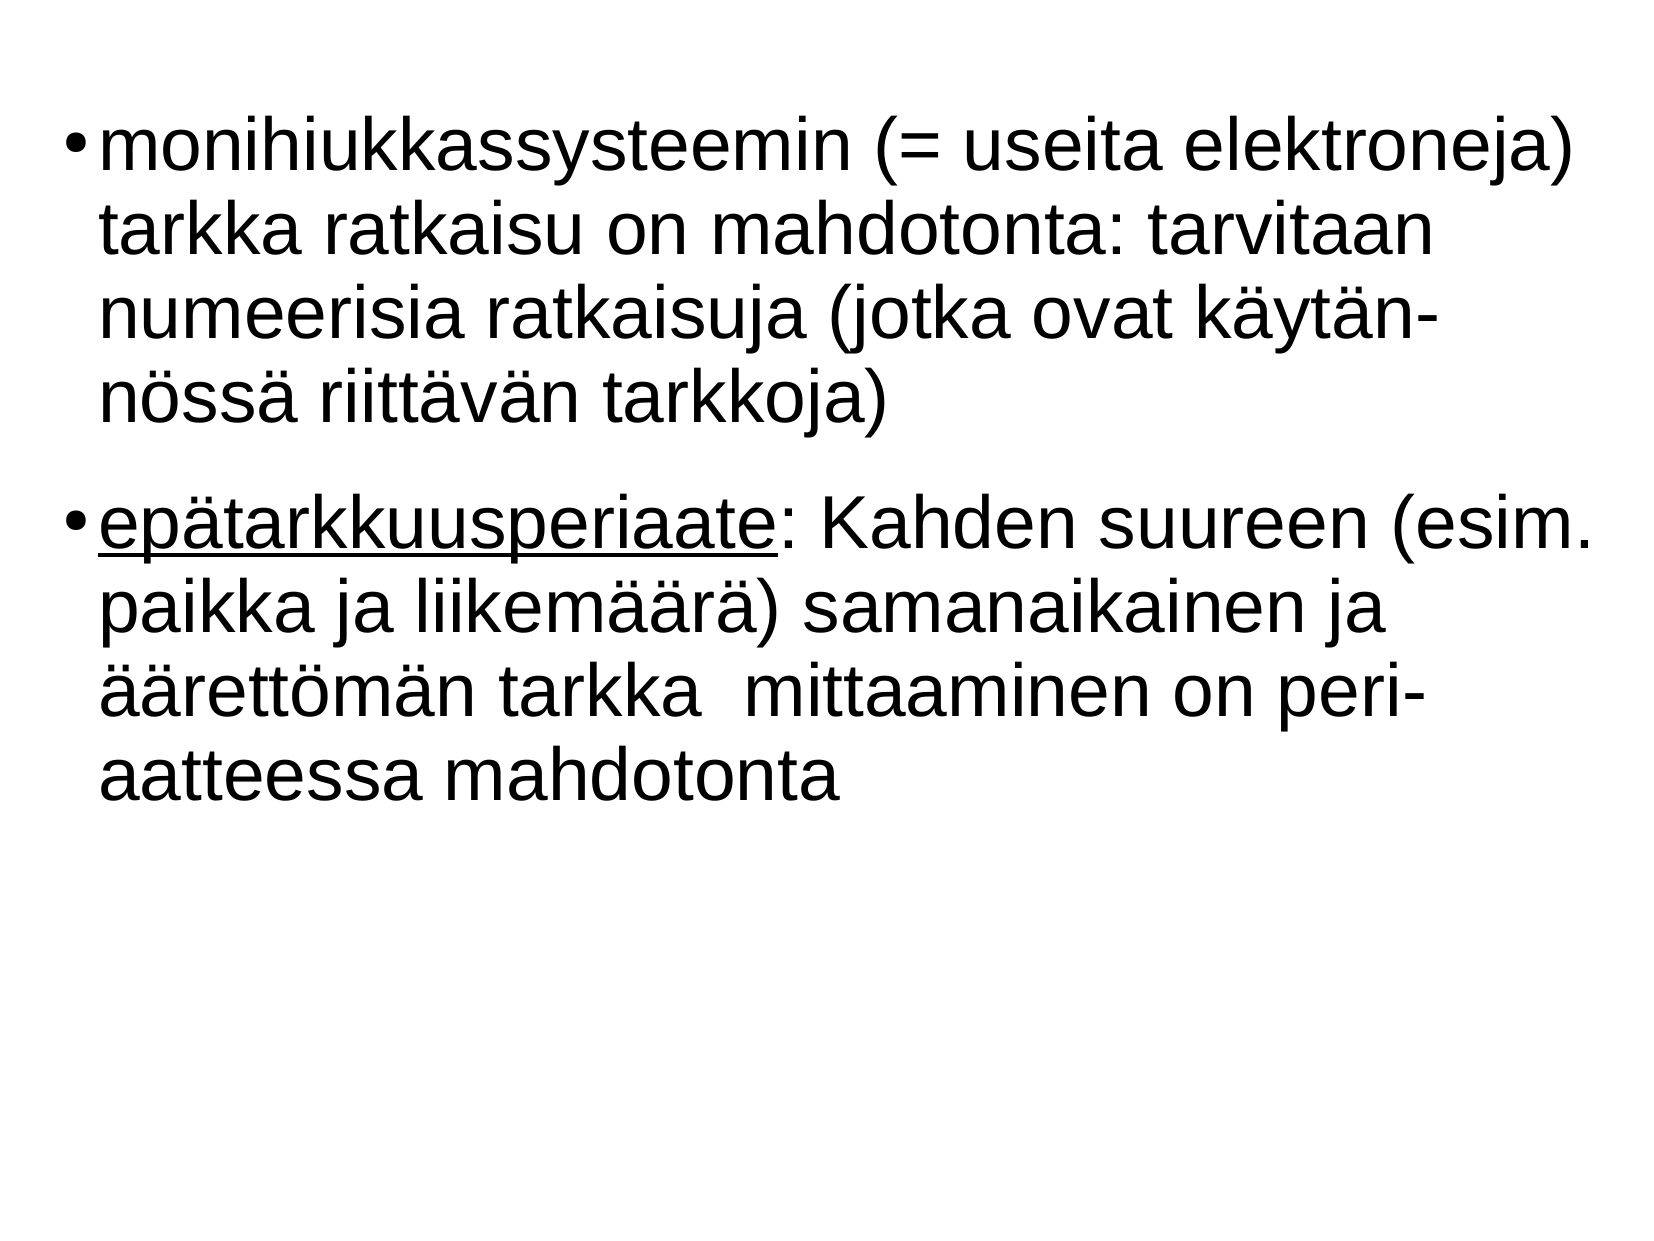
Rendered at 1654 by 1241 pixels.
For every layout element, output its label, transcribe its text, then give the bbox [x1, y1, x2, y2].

text_box monihiukkassysteemin (= useita elektroneja) tarkka ratkaisu on mahdotonta: tarvitaan numeerisia ratkaisuja (jotka ovat käytän-nössä riittävän tarkkoja) epätarkkuusperiaate: Kahden suureen (esim. paikka ja liikemäärä) samanaikainen ja äärettömän tarkka mittaaminen on peri-aatteessa mahdotonta [47, 95, 1630, 824]
